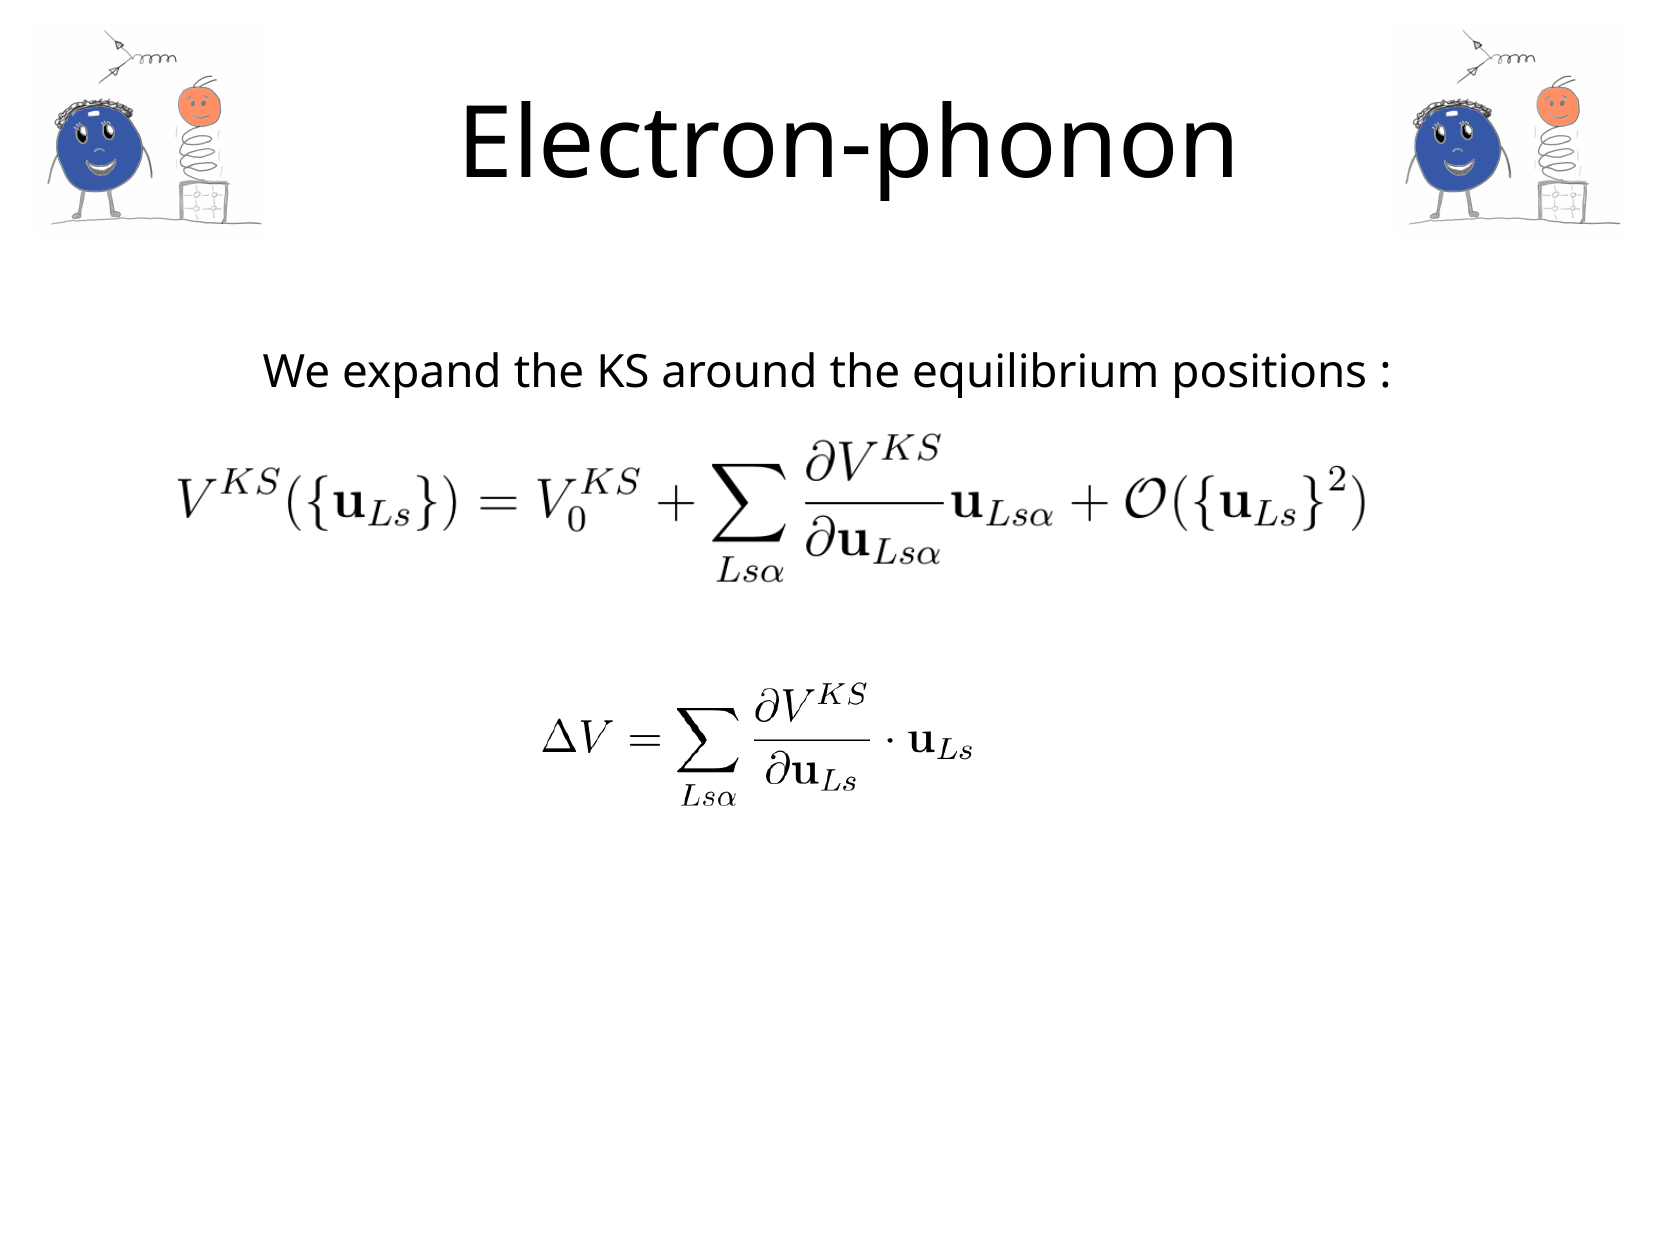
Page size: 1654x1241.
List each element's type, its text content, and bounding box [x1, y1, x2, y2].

picture [141, 413, 1406, 622]
title Electron-phonon [377, 0, 1347, 314]
picture [1393, 22, 1626, 237]
picture [35, 22, 267, 237]
text_box We expand the KS around the equilibrium positions : [248, 330, 1465, 412]
picture [519, 659, 993, 827]
